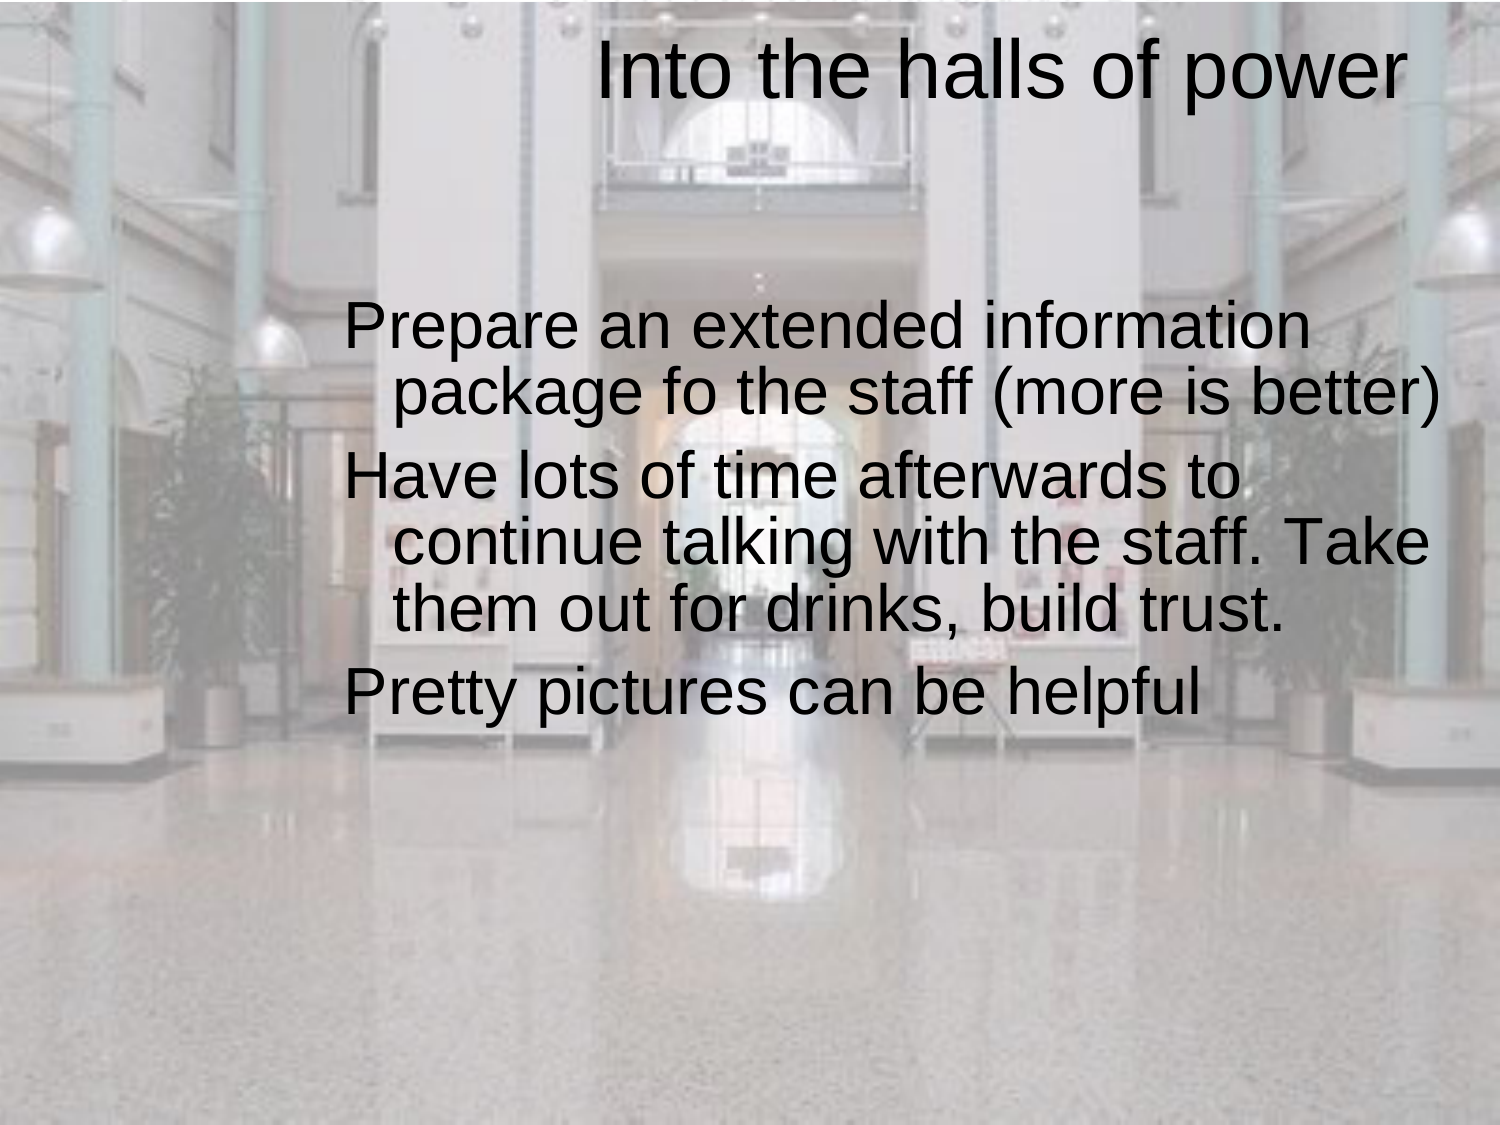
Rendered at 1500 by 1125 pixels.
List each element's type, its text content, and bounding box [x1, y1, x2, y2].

list Prepare an extended information package fo the staff (more is better) Have lots of time afterwards to continue talking with the staff. Take them out for drinks, build trust. Pretty pictures can be helpful [343, 295, 1499, 1016]
picture [0, 0, 1500, 1125]
title Into the halls of power [377, 1, 1500, 146]
